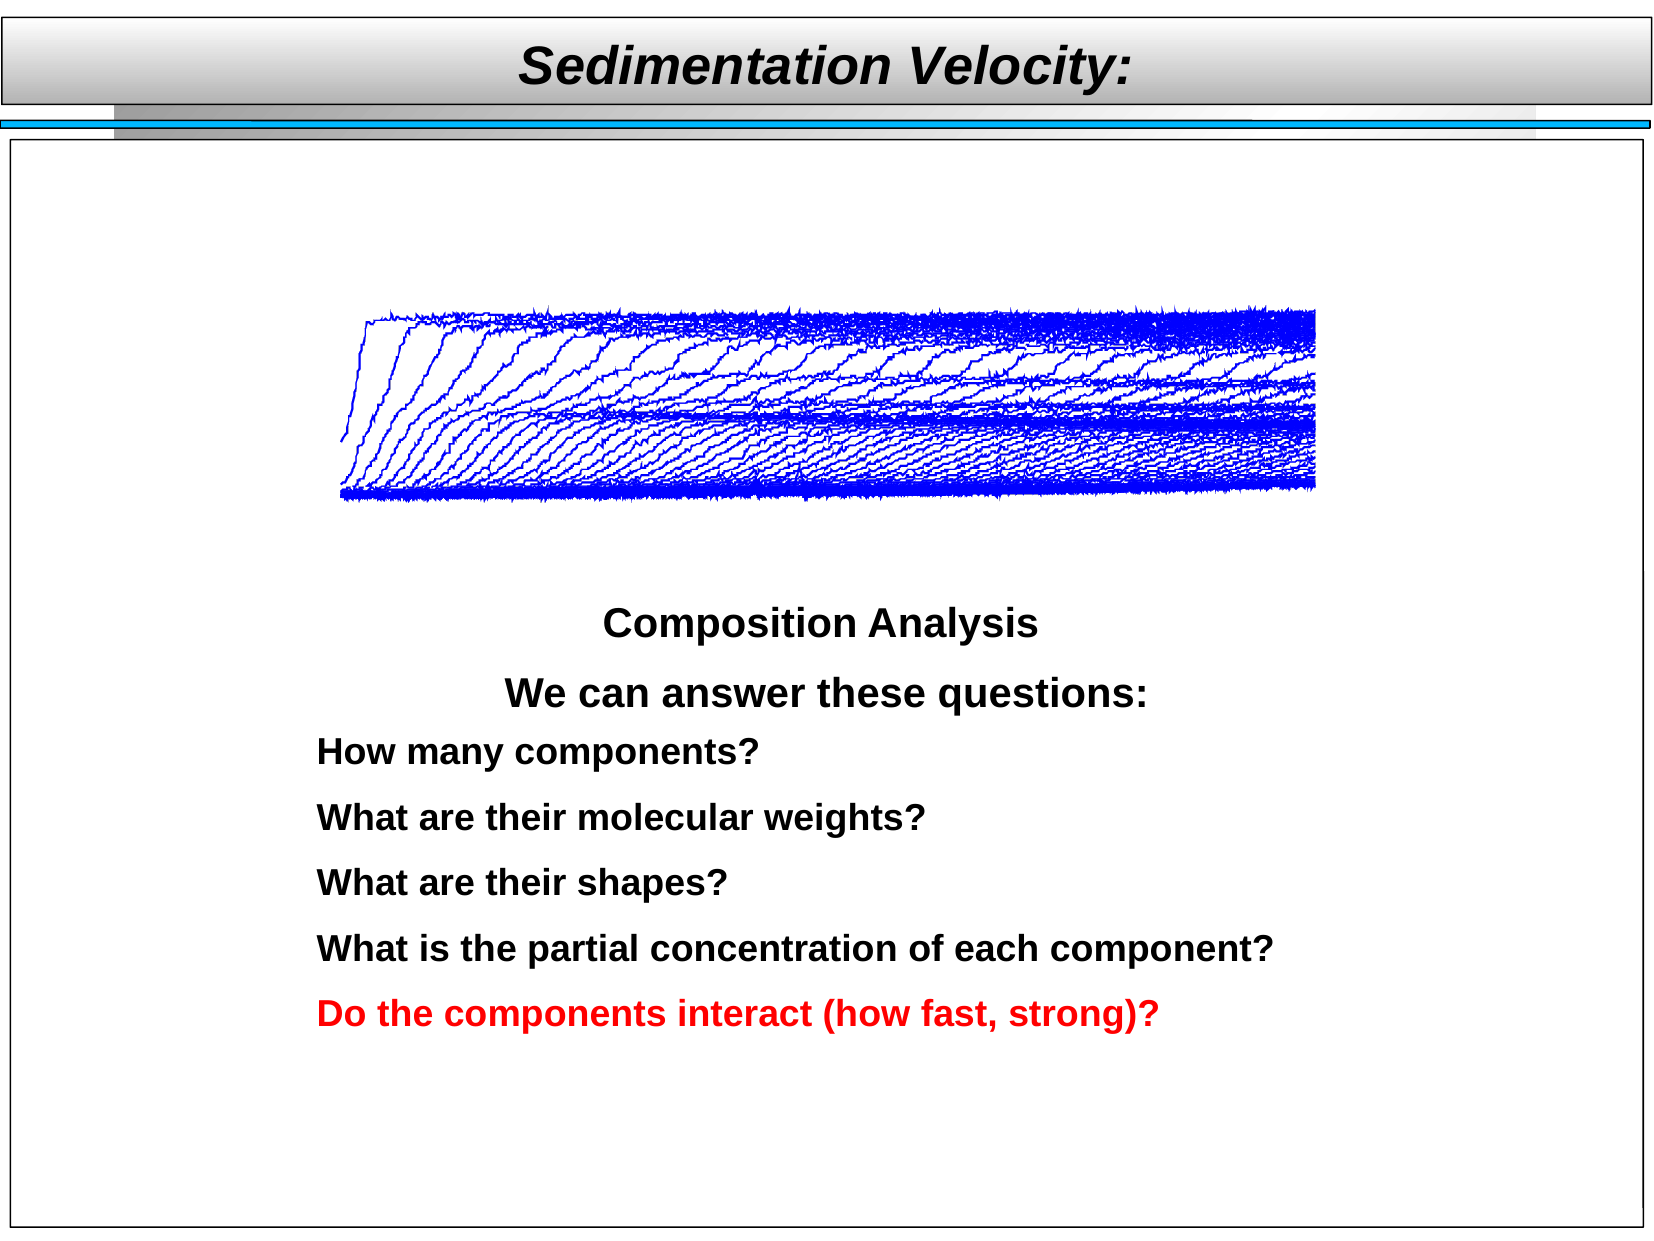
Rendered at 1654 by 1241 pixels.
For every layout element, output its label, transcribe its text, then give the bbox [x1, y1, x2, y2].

text_box Composition Analysis We can answer these questions: [465, 569, 1188, 724]
text_box [10, 139, 1644, 1228]
picture [340, 304, 1316, 503]
text_box [0, 120, 1651, 129]
text_box Sedimentation Velocity: [1, 17, 1652, 105]
text_box How many components? What are their molecular weights? What are their shapes? What is the partial concentration of each component? Do the components interact (how fast, strong)? [301, 723, 1352, 1050]
